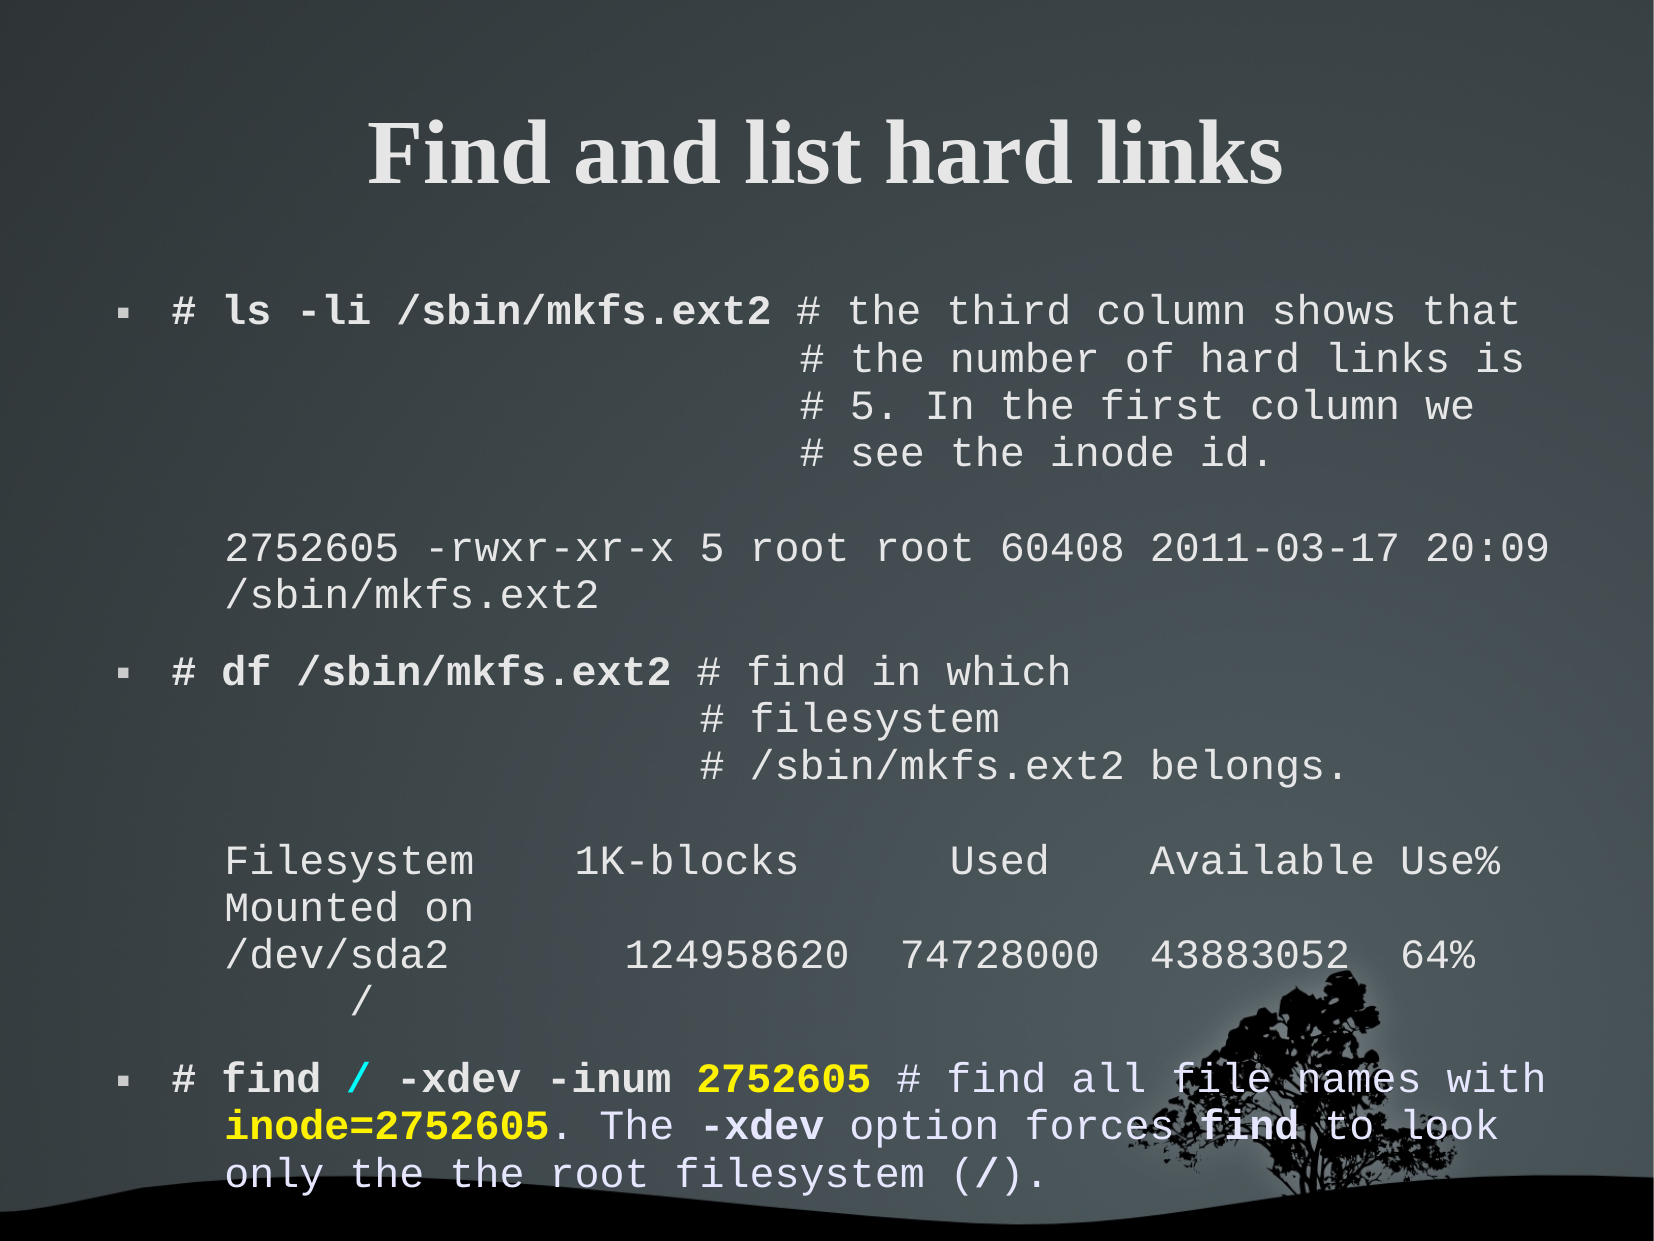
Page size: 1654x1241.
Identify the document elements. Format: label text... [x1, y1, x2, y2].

picture [0, 0, 1654, 1241]
list # ls -li /sbin/mkfs.ext2 # the third column shows that # the number of hard links is # 5. In the first column we # see the inode id. 2752605 -rwxr-xr-x 5 root root 60408 2011-03-17 20:09 /sbin/mkfs.ext2 # df /sbin/mkfs.ext2 # find in which # filesystem # /sbin/mkfs.ext2 belongs. Filesystem 1K-blocks Used Available Use% Mounted on /dev/sda2 124958620 74728000 43883052 64% / # find / -xdev -inum 2752605 # find all file names with inode=2752605. The -xdev option forces find to look only the the root filesystem (/). [82, 290, 1571, 1226]
title Find and list hard links [82, 49, 1571, 257]
